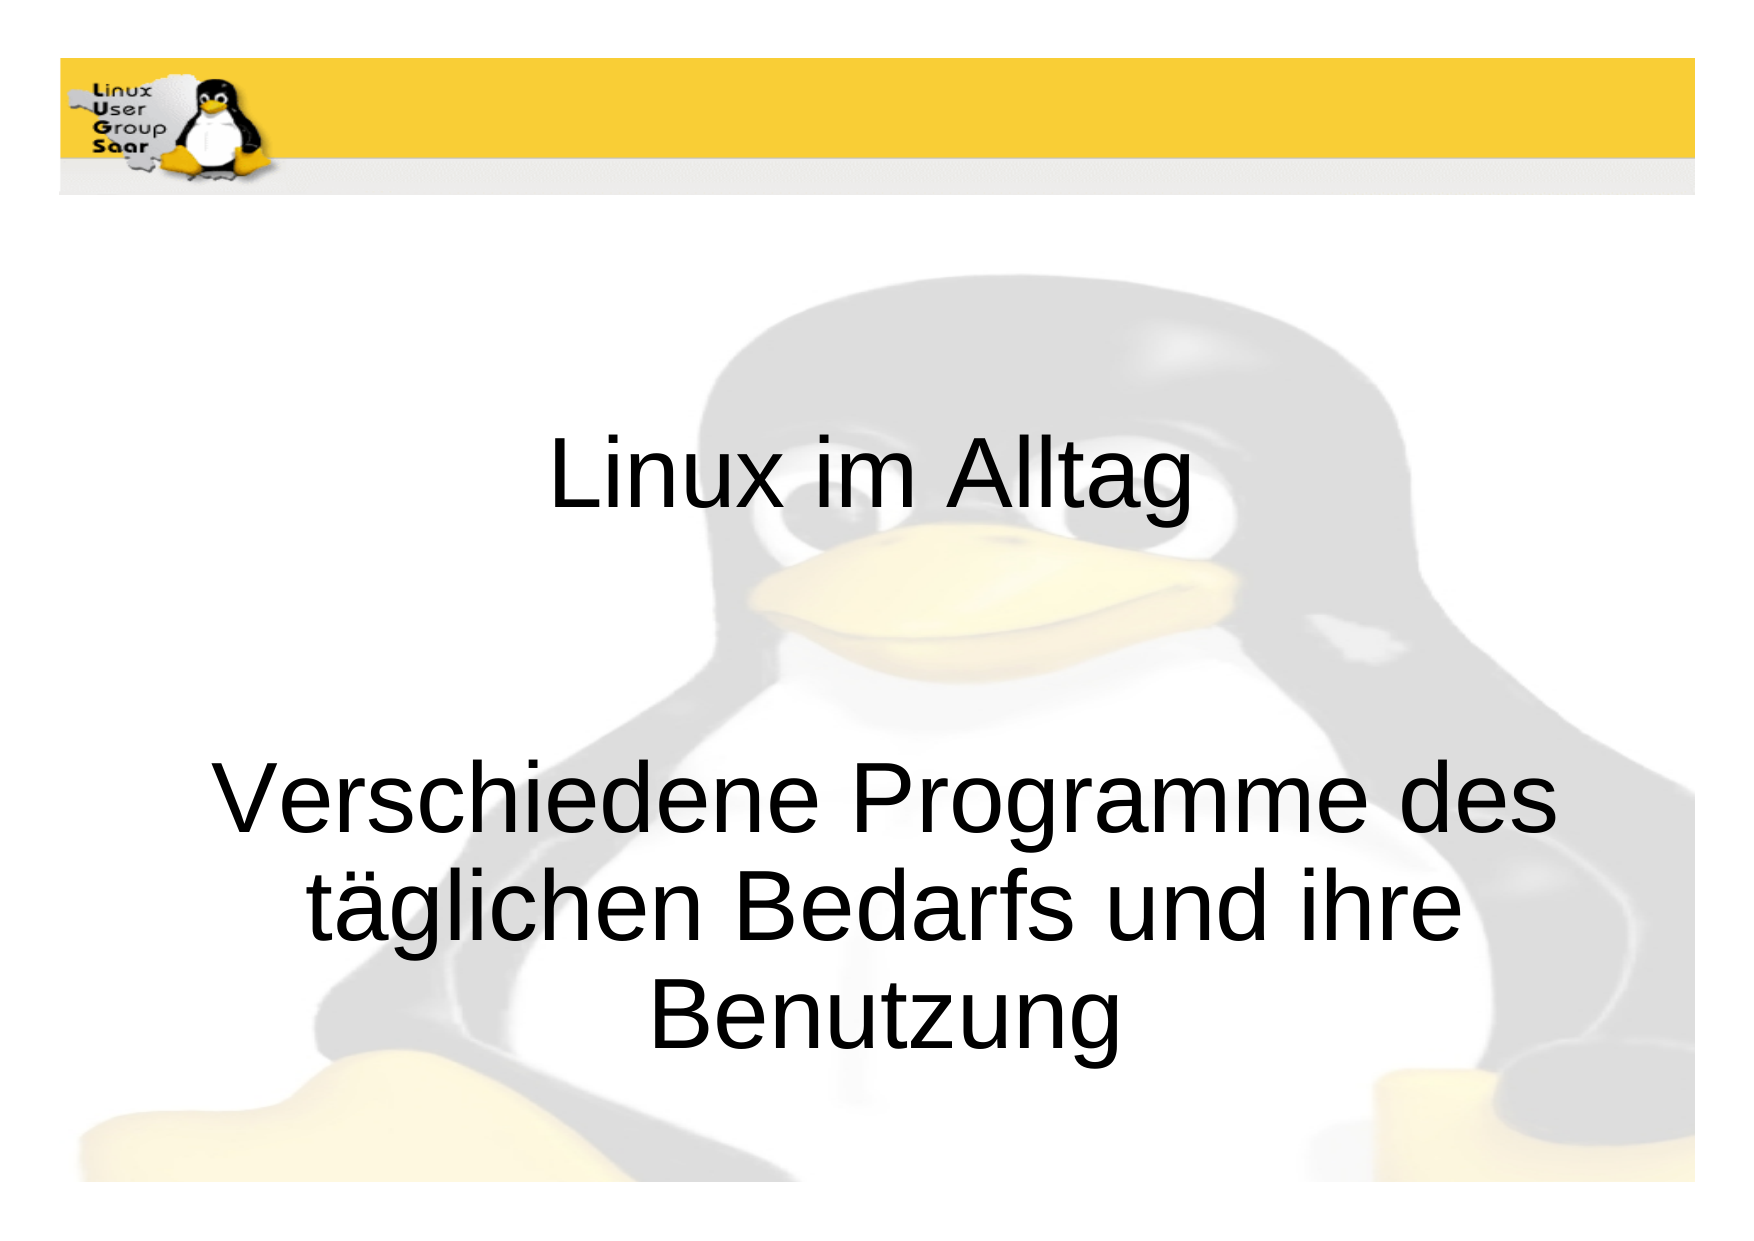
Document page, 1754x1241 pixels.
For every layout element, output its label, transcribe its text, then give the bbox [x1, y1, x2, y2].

text_box Linux im Alltag [177, 413, 1595, 540]
picture [59, 58, 1695, 195]
picture [59, 251, 1695, 1182]
text_box Verschiedene Programme des täglichen Bedarfs und ihre Benutzung [177, 738, 1595, 1082]
